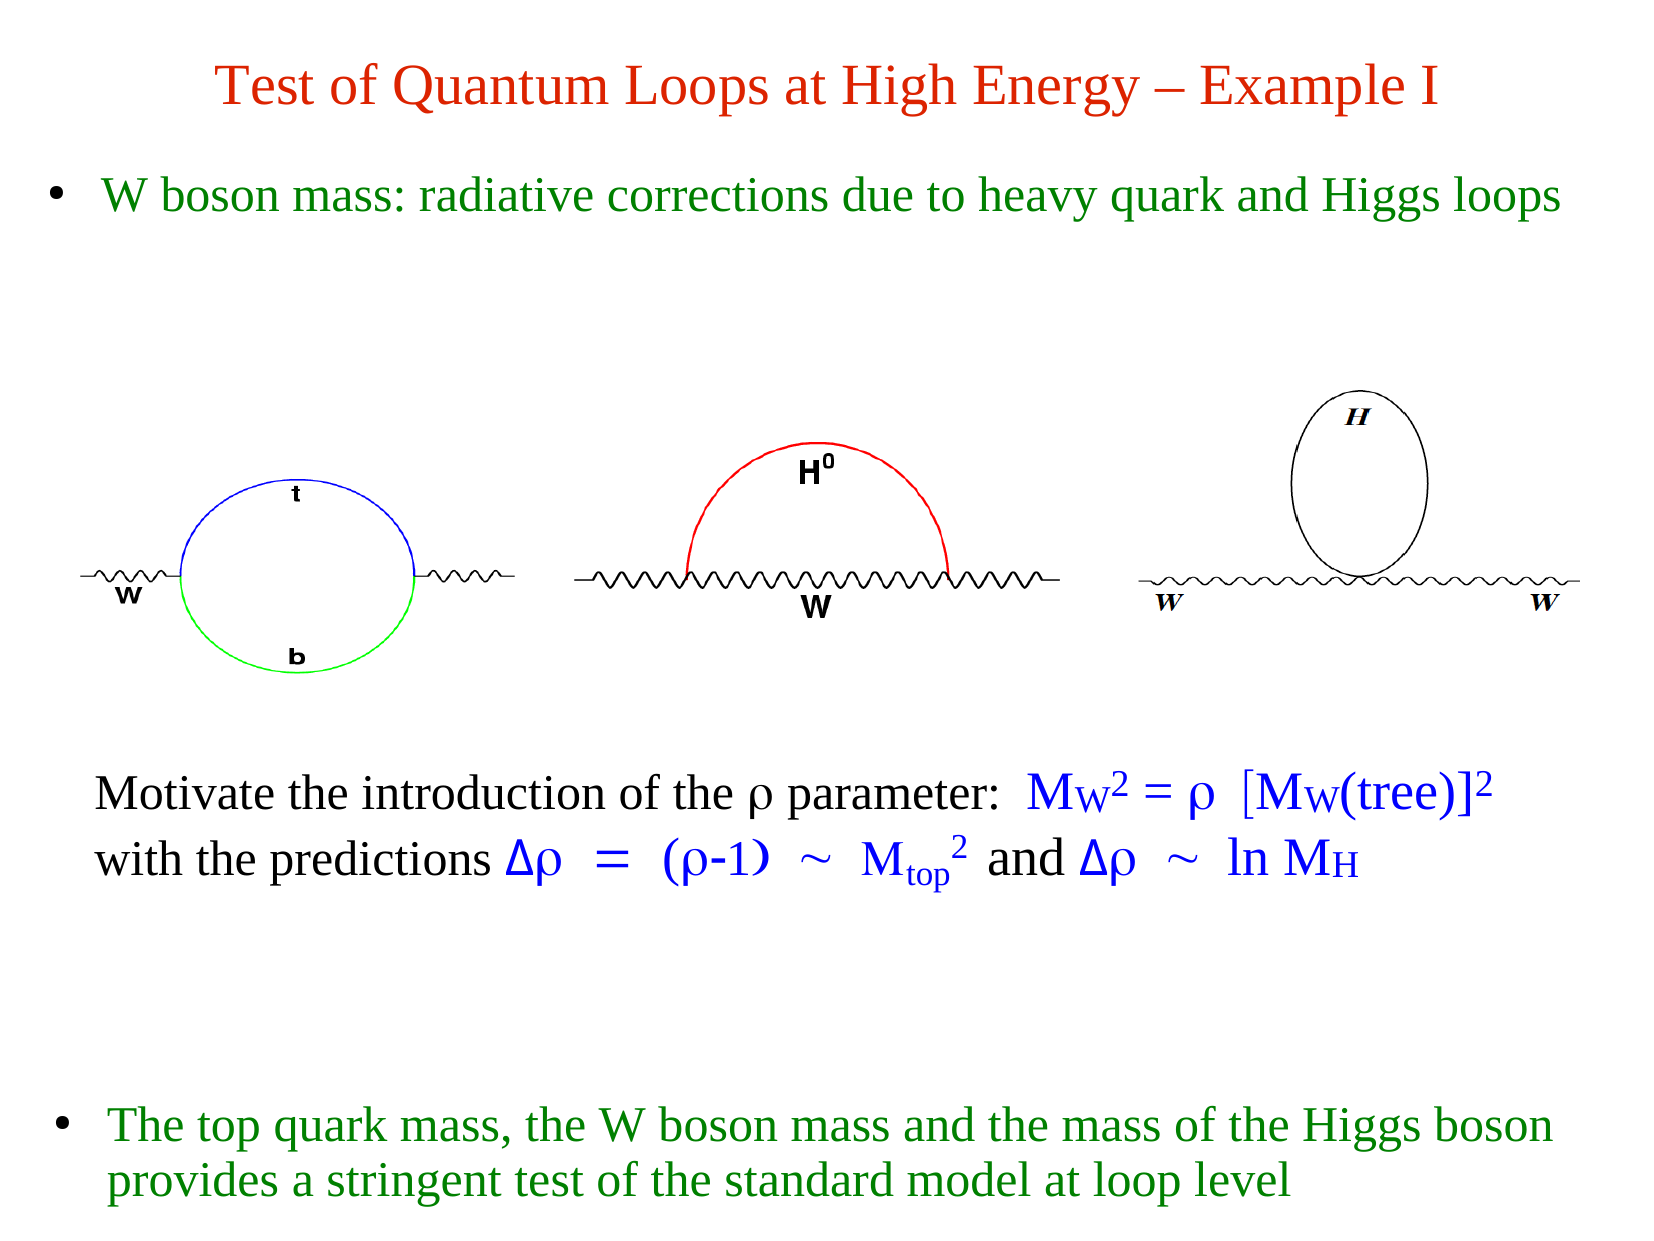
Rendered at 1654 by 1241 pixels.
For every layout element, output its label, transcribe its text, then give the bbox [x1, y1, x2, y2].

text_box Motivate the introduction of the ρ parameter: MW2 = ρ [MW(tree)]2 with the predictions Δρ = (ρ-1) ~ Mtop2 and Δρ ~ ln MH [94, 761, 1592, 922]
picture [574, 441, 1060, 618]
picture [63, 452, 531, 700]
list The top quark mass, the W boson mass and the mass of the Higgs boson provides a stringent test of the standard model at loop level [36, 1096, 1642, 1241]
title Test of Quantum Loops at High Energy – Example I [121, 8, 1534, 162]
list W boson mass: radiative corrections due to heavy quark and Higgs loops [30, 166, 1650, 1096]
picture [1119, 360, 1619, 626]
